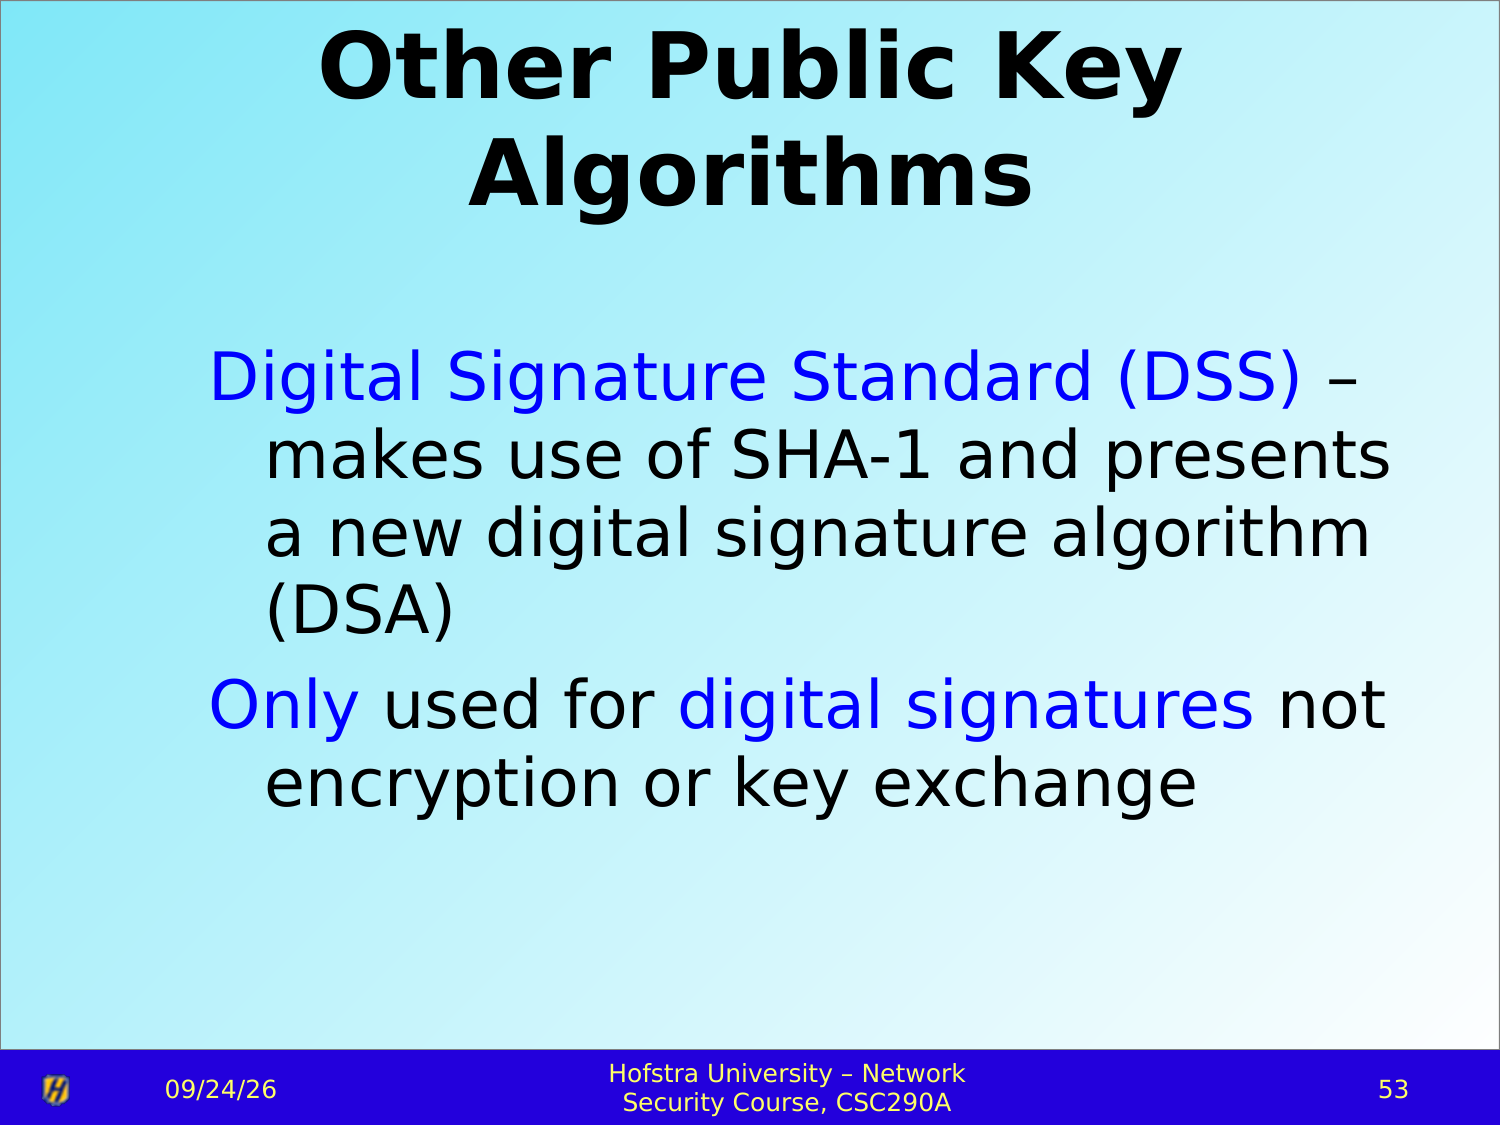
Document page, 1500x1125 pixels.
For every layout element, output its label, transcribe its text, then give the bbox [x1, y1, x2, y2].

list Digital Signature Standard (DSS) – makes use of SHA-1 and presents a new digital signature algorithm (DSA) Only used for digital signatures not encryption or key exchange [193, 330, 1469, 1007]
title Other Public Key Algorithms [112, 5, 1391, 236]
picture [37, 1072, 76, 1110]
